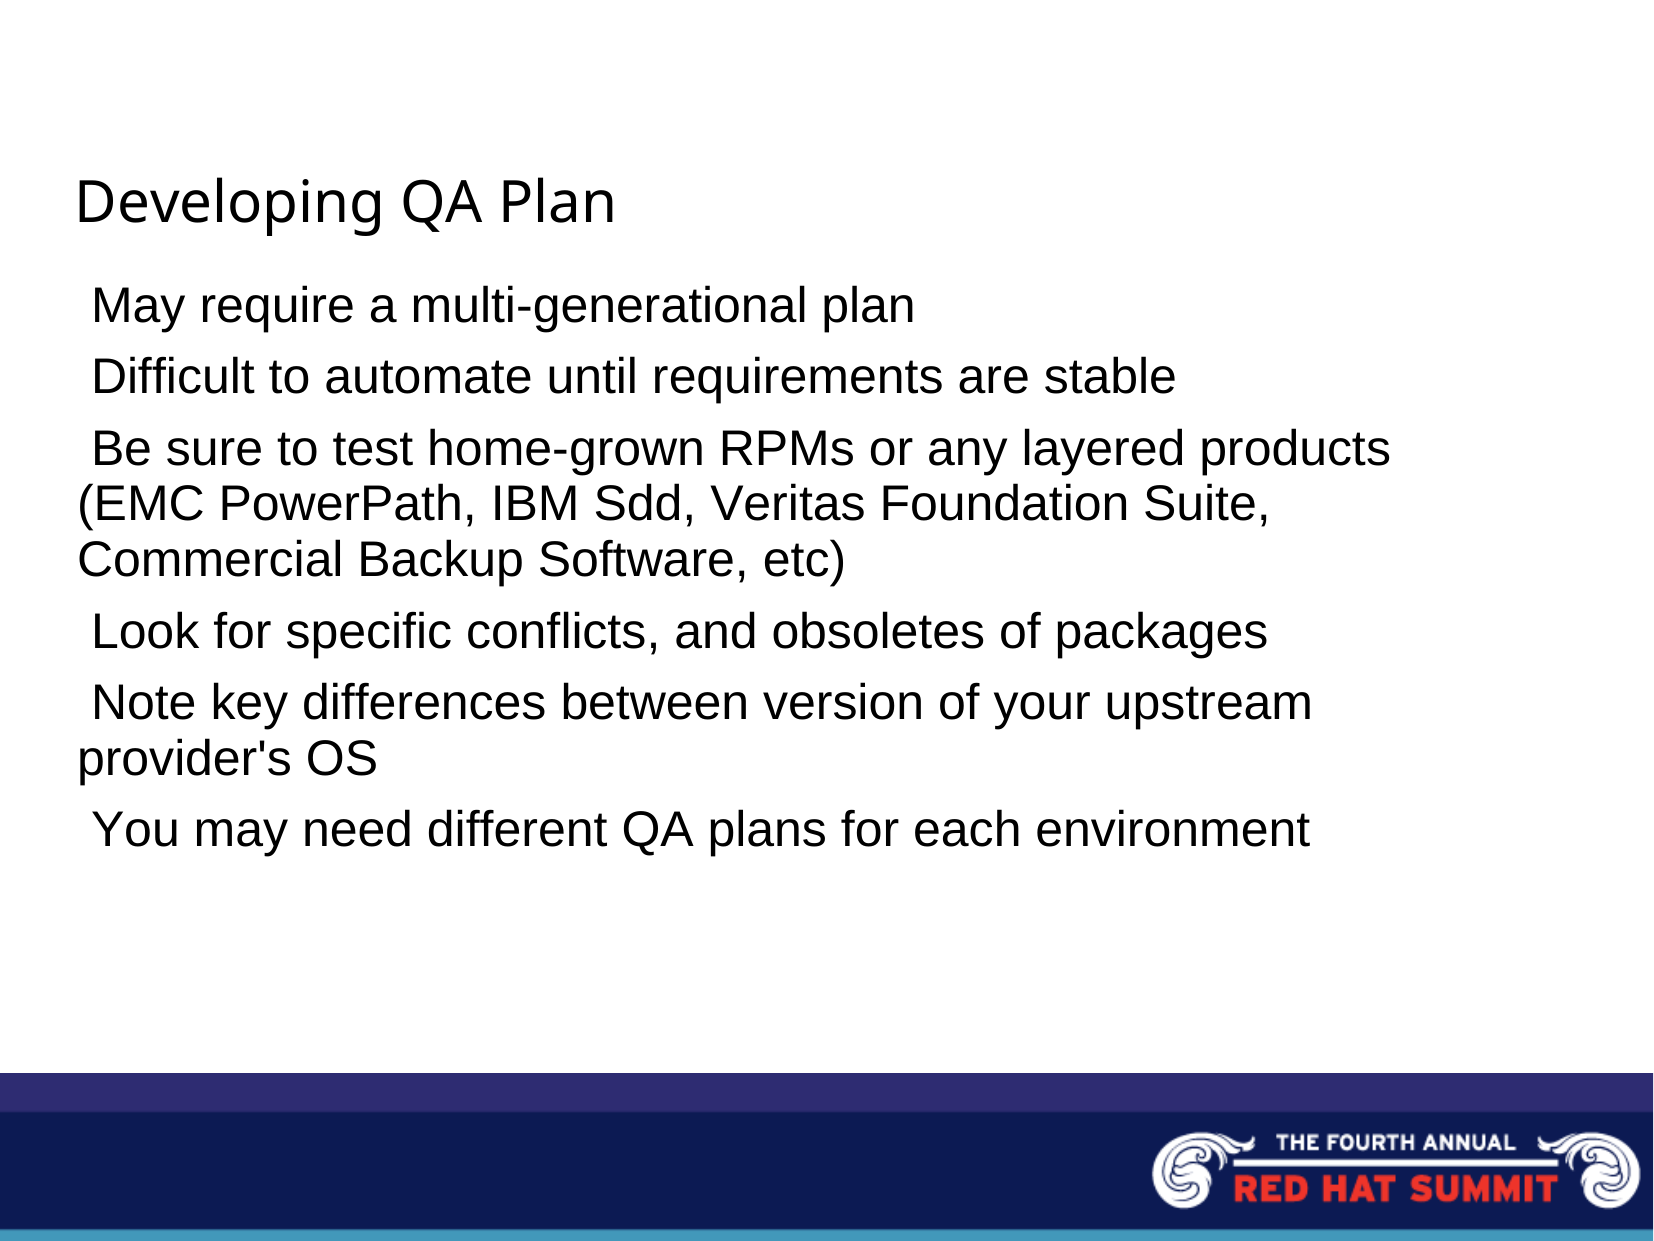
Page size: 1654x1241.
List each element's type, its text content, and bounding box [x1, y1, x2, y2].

list May require a multi-generational plan Difficult to automate until requirements are stable Be sure to test home-grown RPMs or any layered products (EMC PowerPath, IBM Sdd, Veritas Foundation Suite, Commercial Backup Software, etc) Look for specific conflicts, and obsoletes of packages Note key differences between version of your upstream provider's OS You may need different QA plans for each environment [77, 276, 1500, 1186]
title Developing QA Plan [74, 140, 1506, 259]
picture [0, 1073, 1654, 1241]
